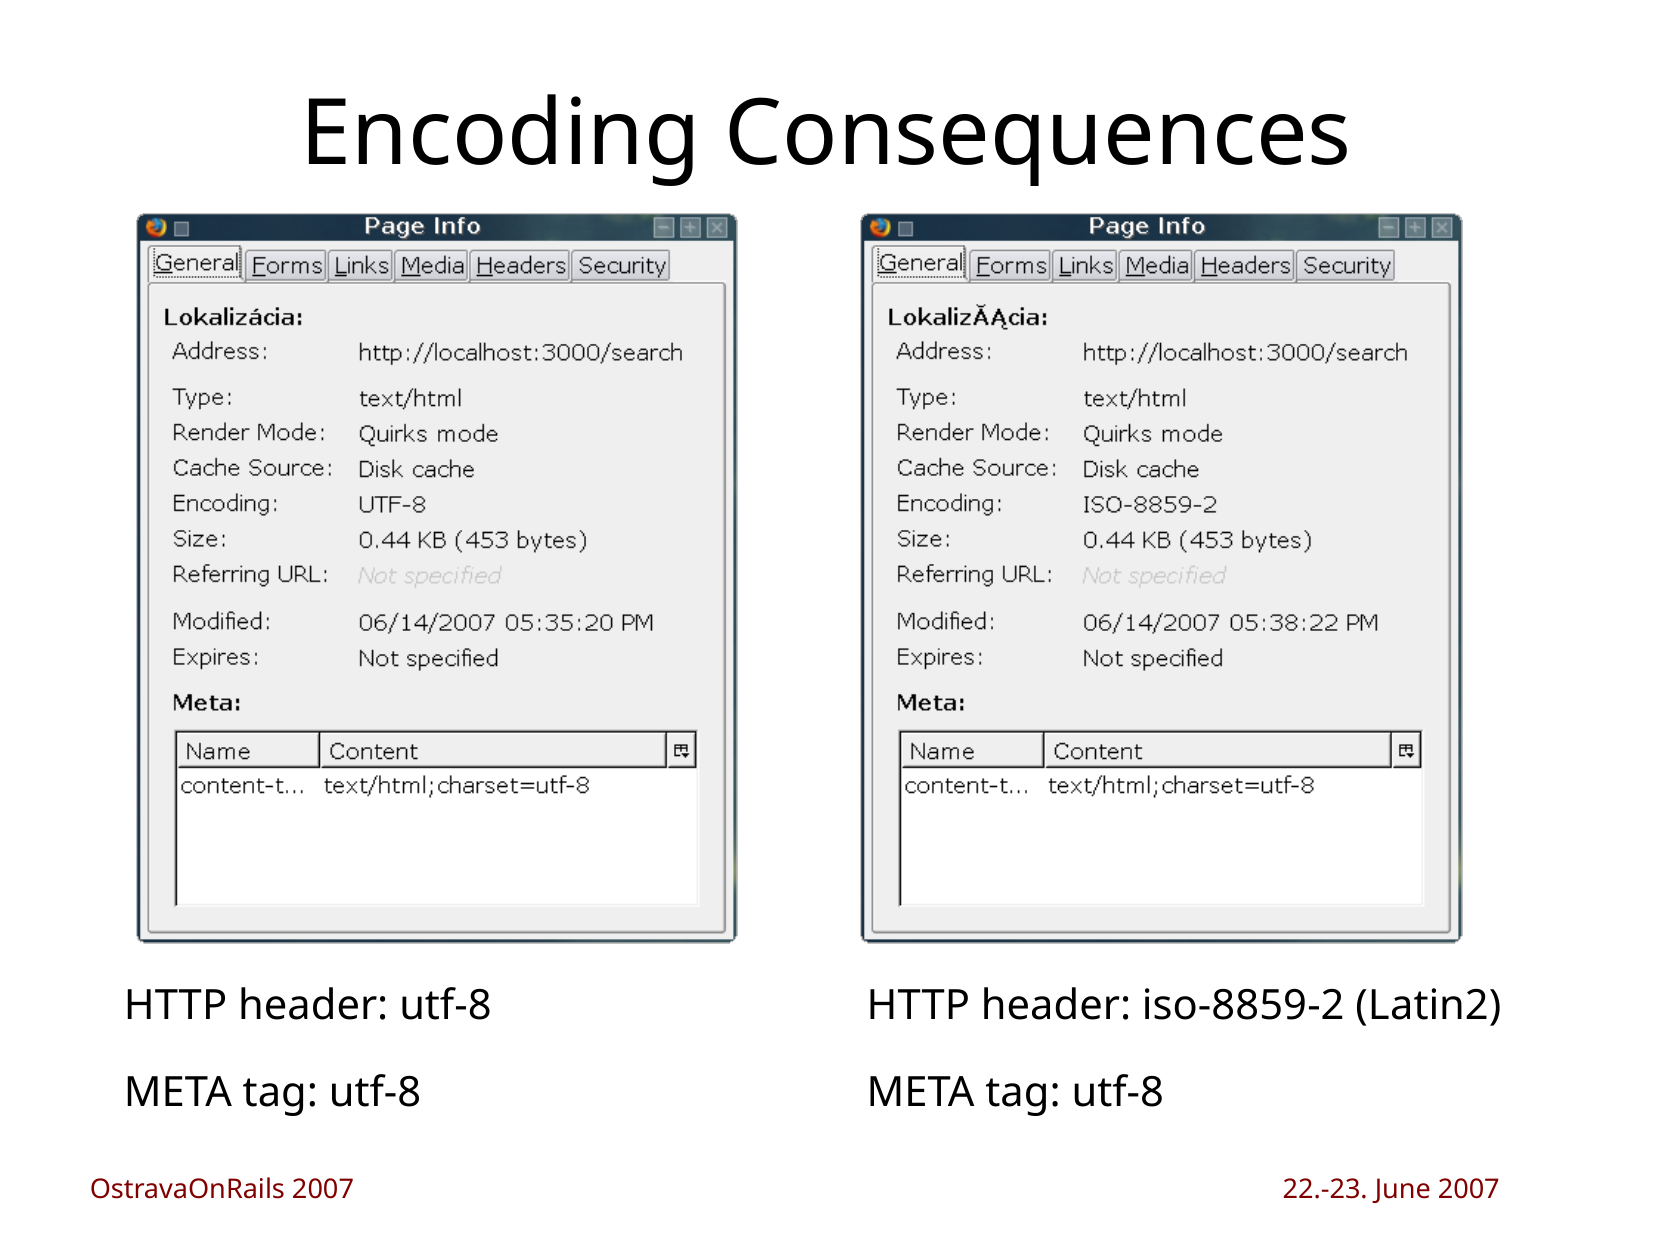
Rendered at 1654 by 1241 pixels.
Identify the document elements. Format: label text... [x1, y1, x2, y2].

title Encoding Consequences [82, 25, 1571, 233]
picture [136, 213, 738, 944]
list HTTP header: utf-8 META tag: utf-8 [106, 975, 833, 1106]
picture [860, 213, 1463, 944]
list HTTP header: iso-8859-2 (Latin2) META tag: utf-8 [848, 975, 1576, 1106]
